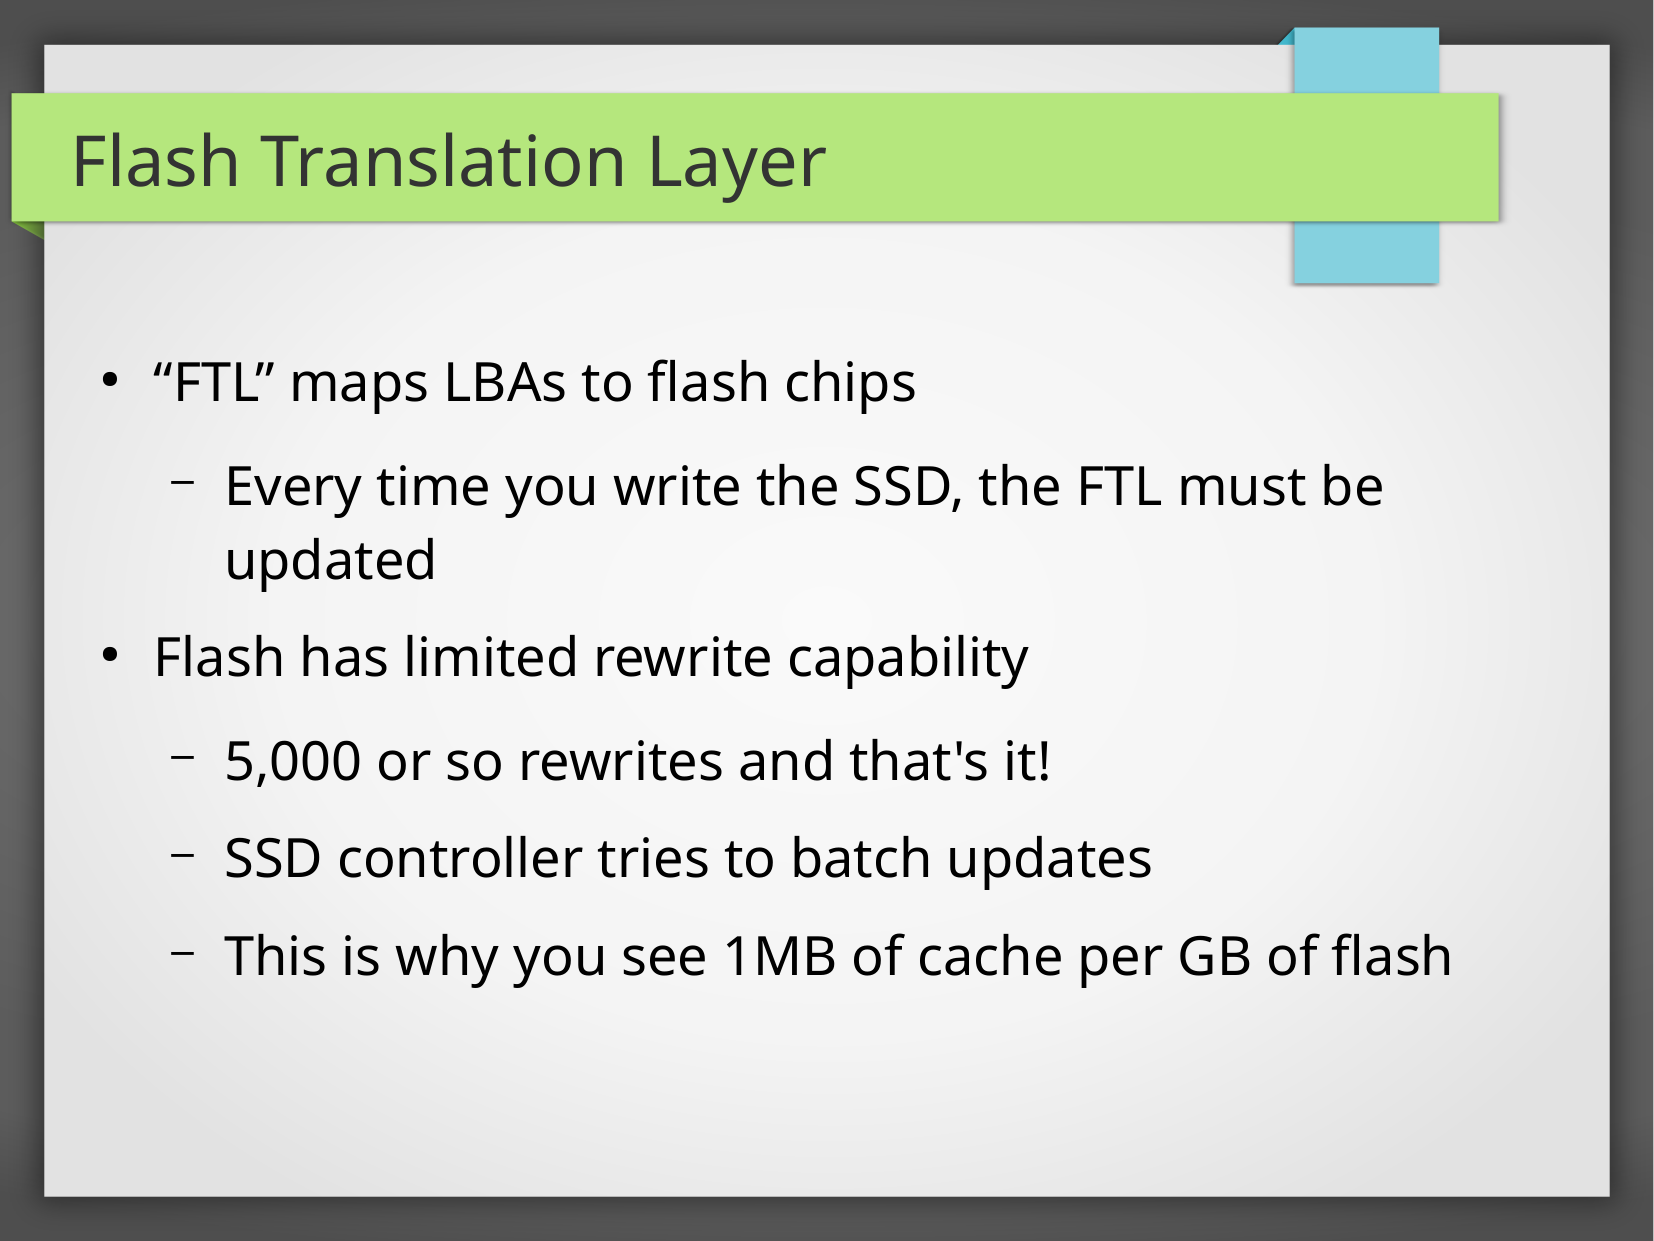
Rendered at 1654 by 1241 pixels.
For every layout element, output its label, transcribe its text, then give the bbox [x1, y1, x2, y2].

list “FTL” maps LBAs to flash chips Every time you write the SSD, the FTL must be updated Flash has limited rewrite capability 5,000 or so rewrites and that's it! SSD controller tries to batch updates This is why you see 1MB of cache per GB of flash [82, 343, 1538, 1063]
picture [0, 0, 1654, 1241]
title Flash Translation Layer [70, 106, 1229, 213]
